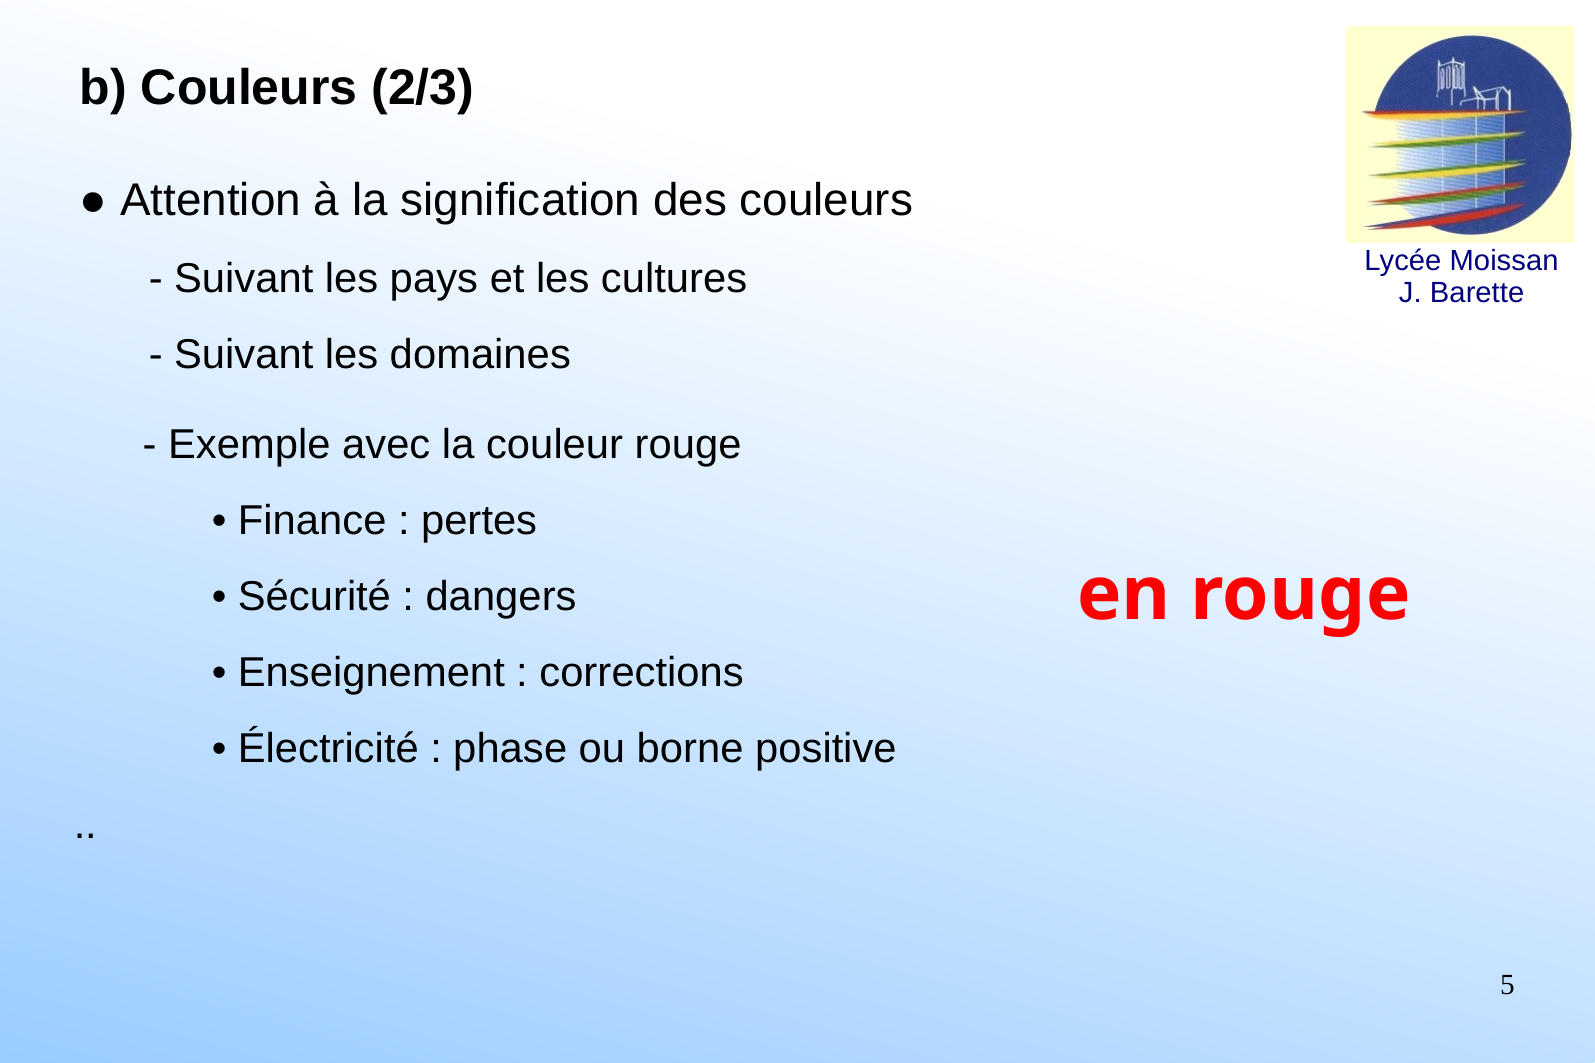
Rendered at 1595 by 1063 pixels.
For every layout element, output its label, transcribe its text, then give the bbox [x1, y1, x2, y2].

text_box en rouge [1063, 531, 1506, 651]
text_box Lycée Moissan J. Barette [1328, 236, 1595, 325]
picture [1346, 26, 1574, 236]
list b) Couleurs (2/3) ● Attention à la signification des couleurs - Suivant les pays et les cultures - Suivant les domaines [79, 59, 1515, 456]
text_box - Exemple avec la couleur rouge • Finance : pertes • Sécurité : dangers • Enseignement : corrections • Électricité : phase ou borne positive .. [59, 413, 1063, 857]
